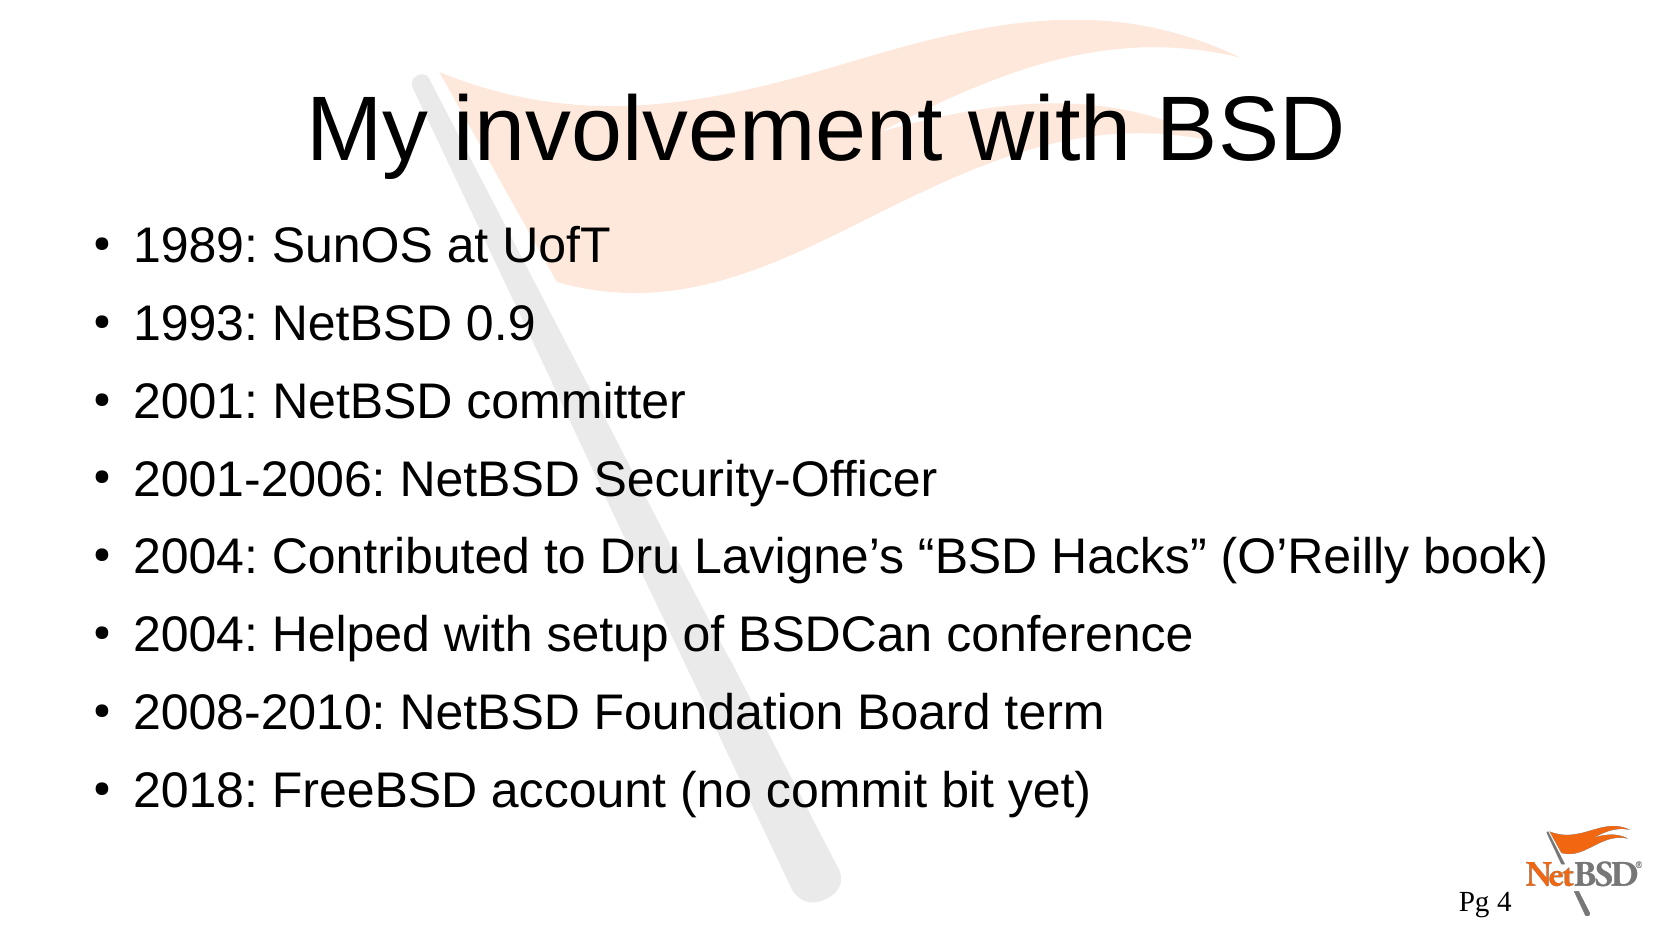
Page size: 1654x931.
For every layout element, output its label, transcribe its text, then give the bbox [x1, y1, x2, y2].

title My involvement with BSD [82, 51, 1571, 207]
list 1989: SunOS at UofT 1993: NetBSD 0.9 2001: NetBSD committer 2001-2006: NetBSD Security-Officer 2004: Contributed to Dru Lavigne’s “BSD Hacks” (O’Reilly book) 2004: Helped with setup of BSDCan conference 2008-2010: NetBSD Foundation Board term 2018: FreeBSD account (no commit bit yet) [80, 217, 1595, 827]
picture [1526, 826, 1642, 916]
